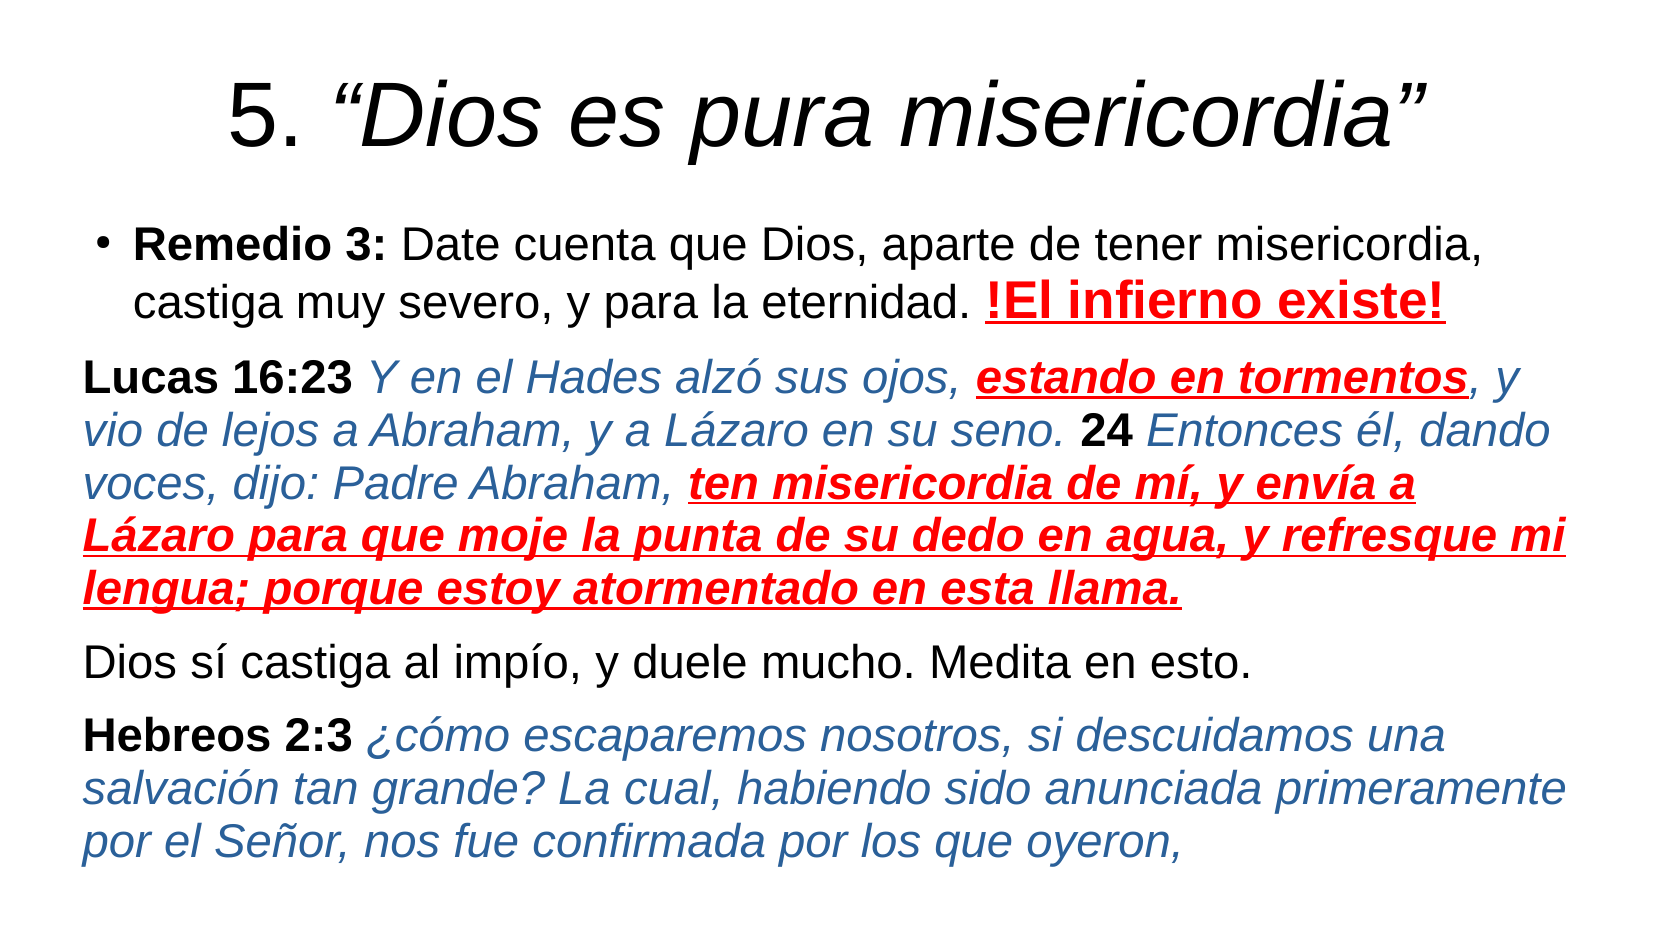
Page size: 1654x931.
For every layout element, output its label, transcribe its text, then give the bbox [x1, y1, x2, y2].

title 5. “Dios es pura misericordia” [82, 37, 1571, 193]
list Remedio 3: Date cuenta que Dios, aparte de tener misericordia, castiga muy severo, y para la eternidad. !El infierno existe! Lucas 16:23 Y en el Hades alzó sus ojos, estando en tormentos, y vio de lejos a Abraham, y a Lázaro en su seno. 24 Entonces él, dando voces, dijo: Padre Abraham, ten misericordia de mí, y envía a Lázaro para que moje la punta de su dedo en agua, y refresque mi lengua; porque estoy atormentado en esta llama. Dios sí castiga al impío, y duele mucho. Medita en esto. Hebreos 2:3 ¿cómo escaparemos nosotros, si descuidamos una salvación tan grande? La cual, habiendo sido anunciada primeramente por el Señor, nos fue confirmada por los que oyeron, [82, 217, 1571, 871]
